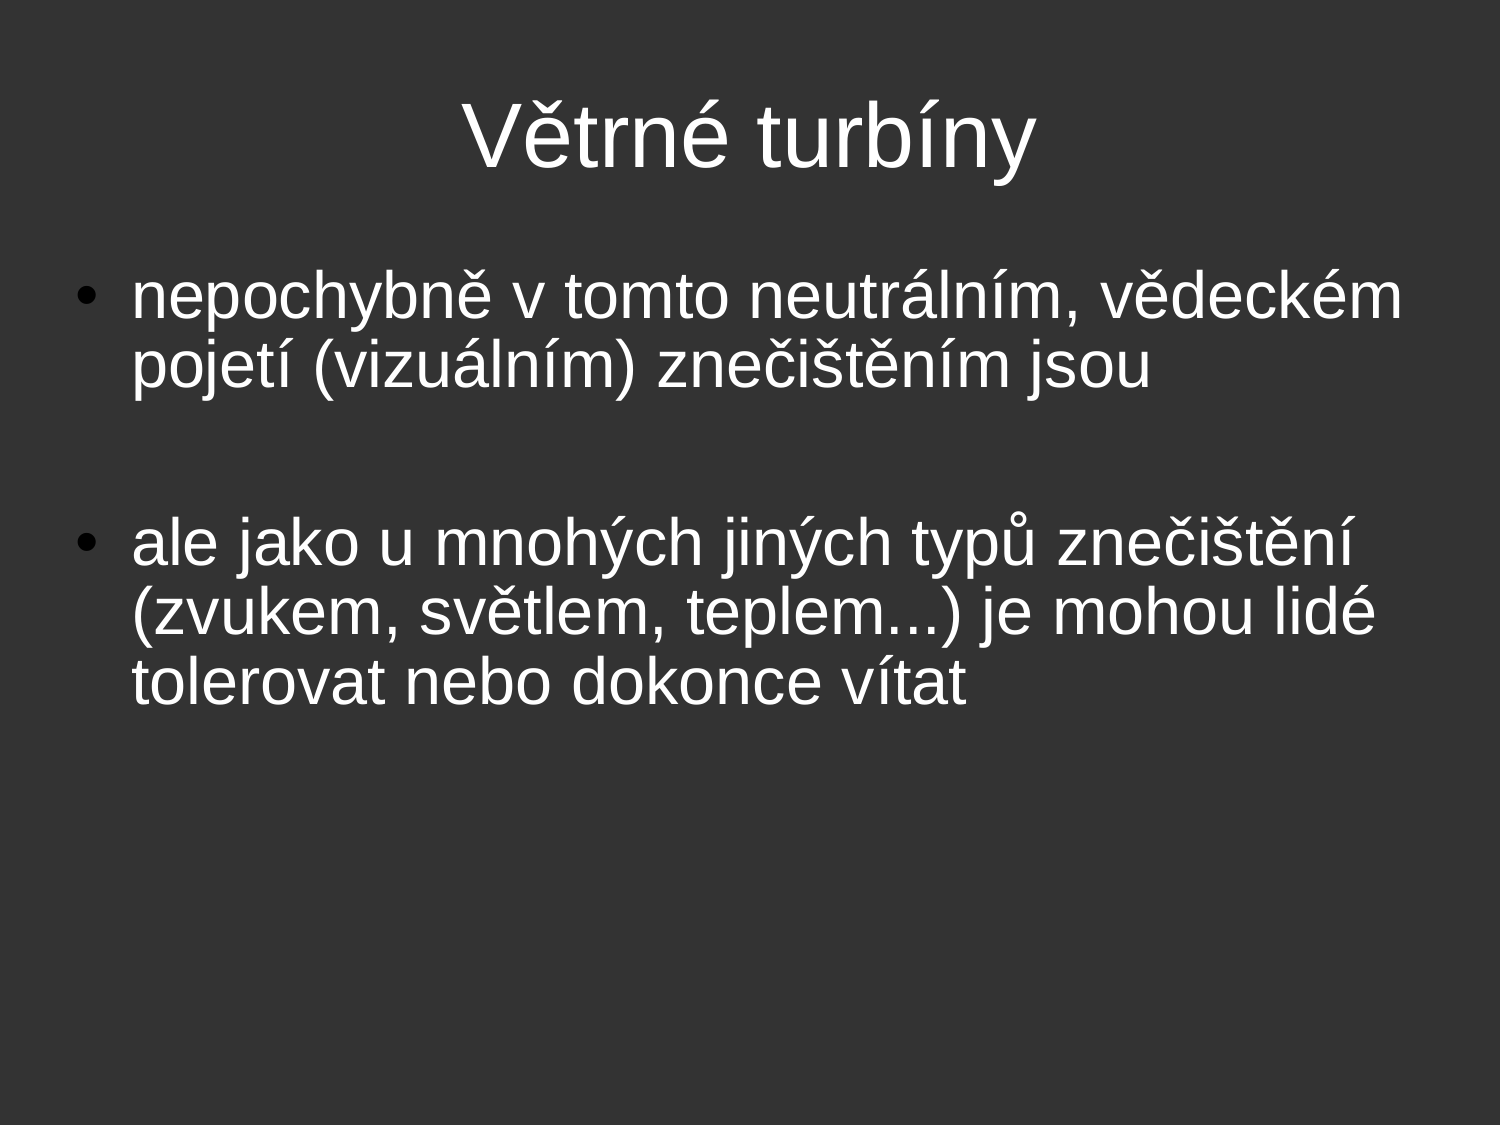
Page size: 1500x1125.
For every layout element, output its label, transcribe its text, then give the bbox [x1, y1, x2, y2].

title Větrné turbíny [75, 21, 1425, 257]
list nepochybně v tomto neutrálním, vědeckém pojetí (vizuálním) znečištěním jsou ale jako u mnohých jiných typů znečištění (zvukem, světlem, teplem...) je mohou lidé tolerovat nebo dokonce vítat [75, 262, 1425, 1006]
